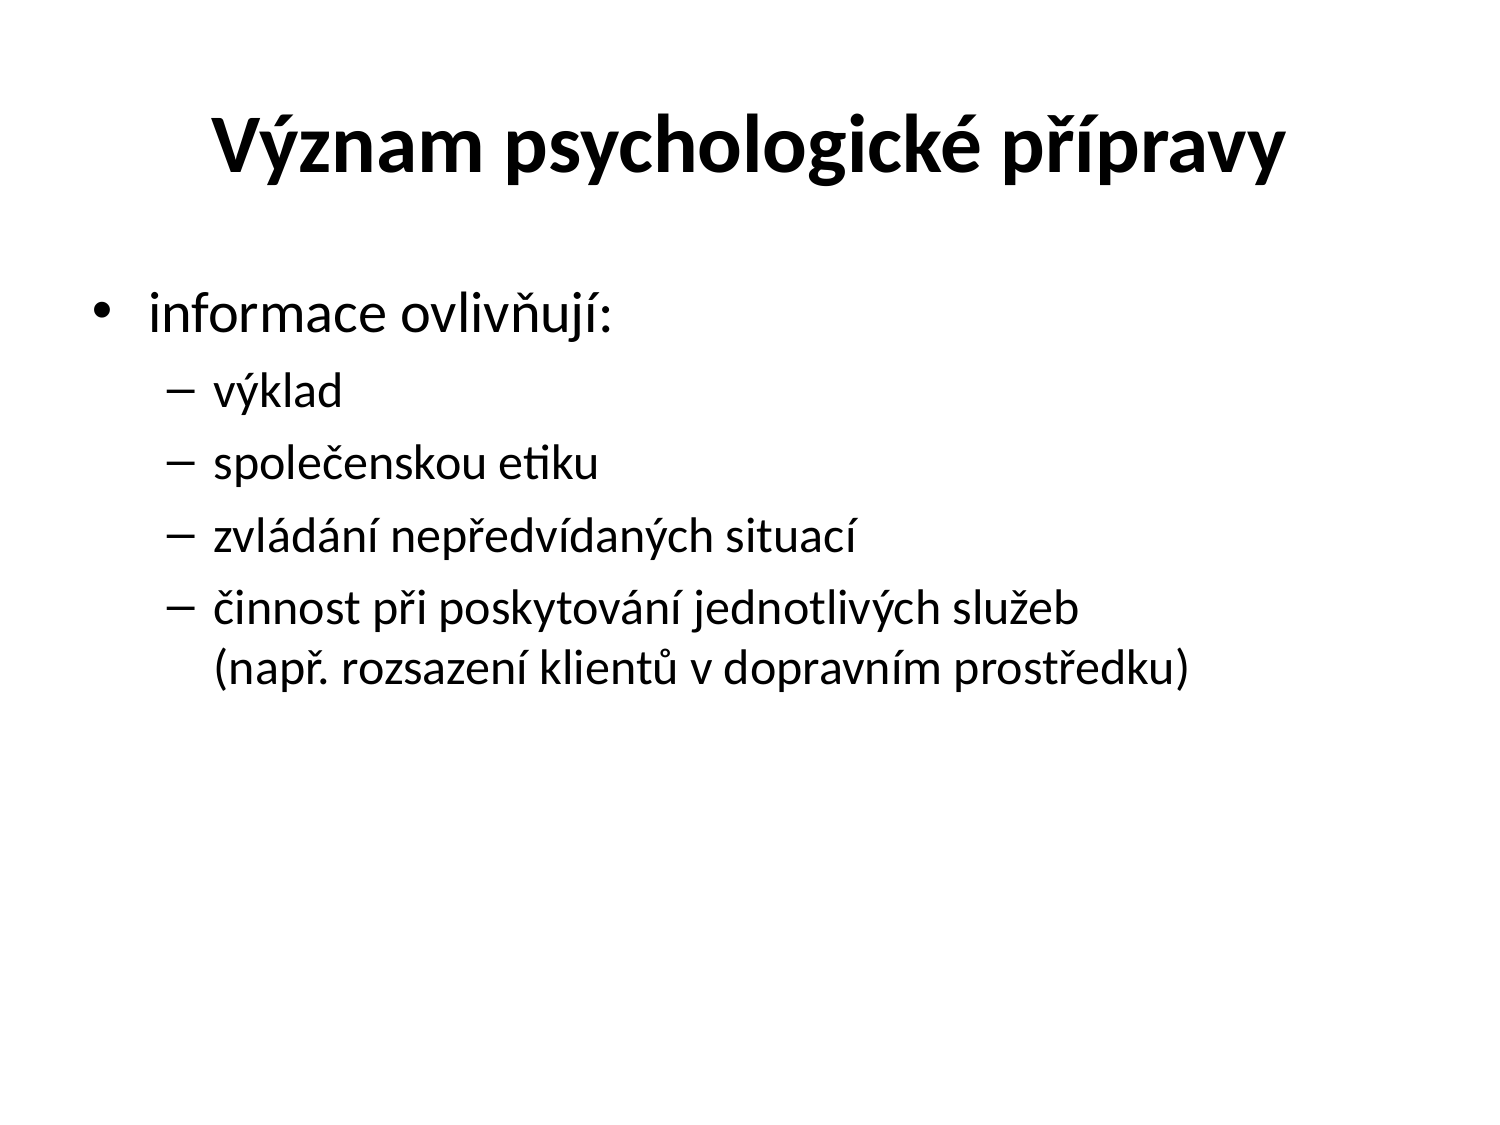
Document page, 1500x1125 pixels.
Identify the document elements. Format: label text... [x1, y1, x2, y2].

title Význam psychologické přípravy [75, 45, 1426, 233]
list informace ovlivňují: výklad společenskou etiku zvládání nepředvídaných situací činnost při poskytování jednotlivých služeb (např. rozsazení klientů v dopravním prostředku) [76, 267, 1427, 1010]
